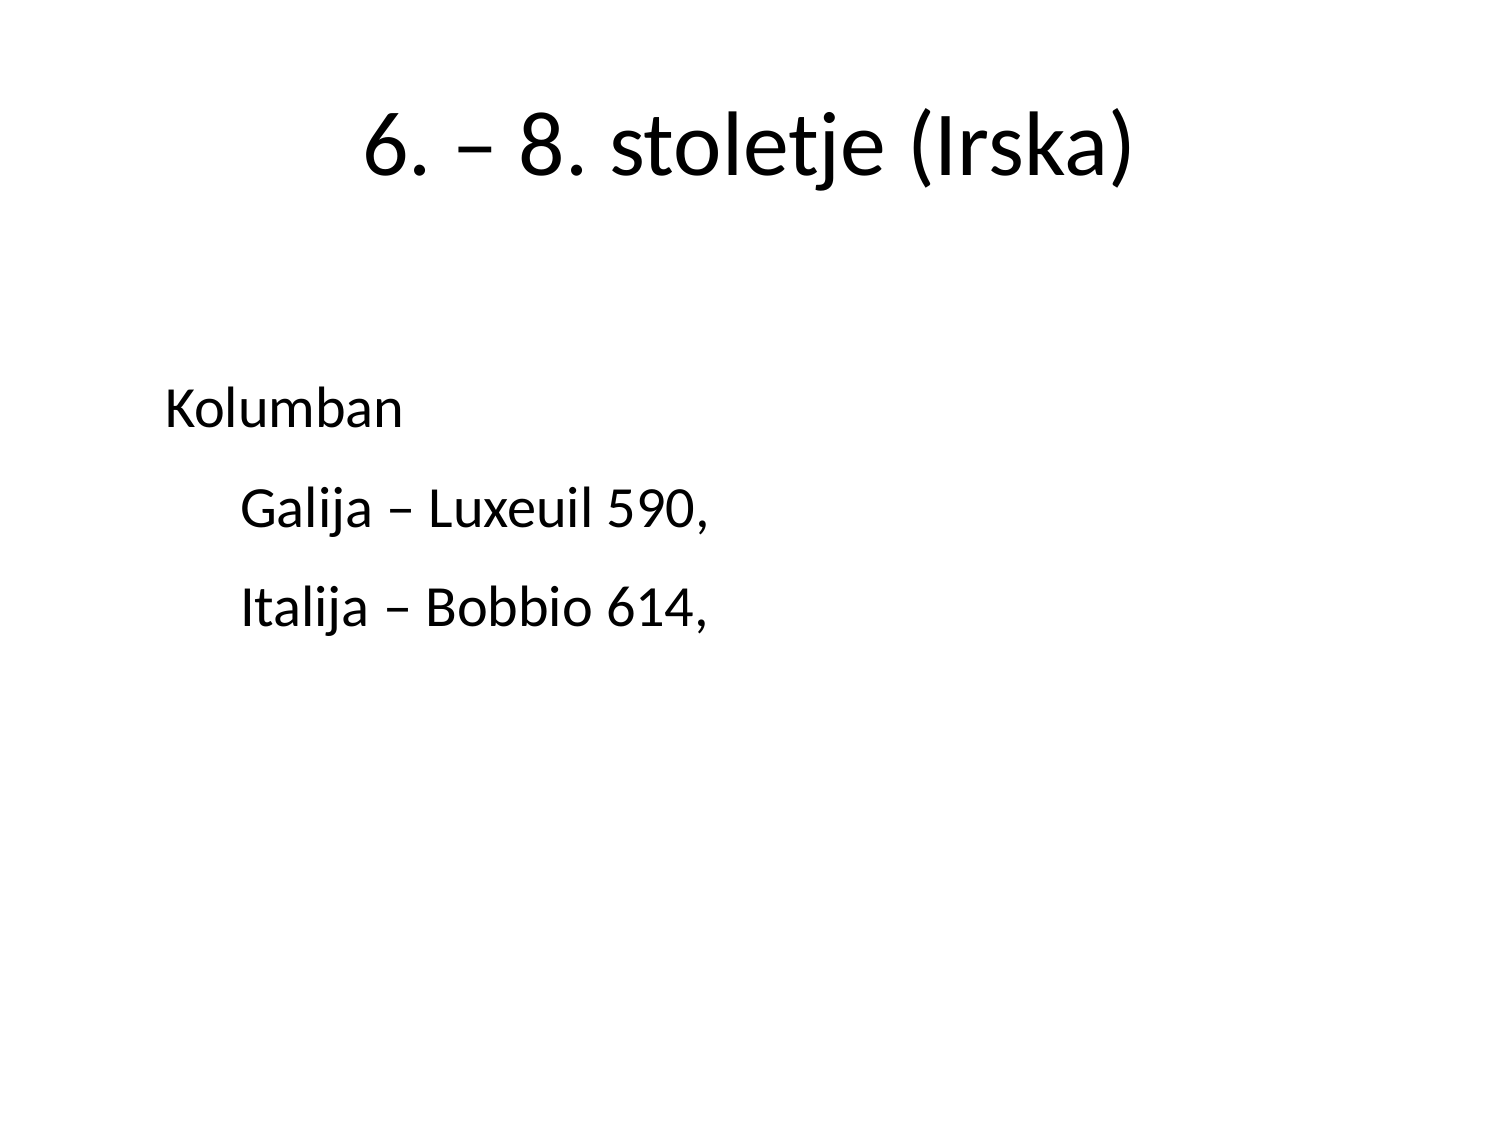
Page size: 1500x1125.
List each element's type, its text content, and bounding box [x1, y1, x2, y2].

title 6. – 8. stoletje (Irska) [75, 45, 1425, 233]
list Kolumban Galija – Luxeuil 590, Italija – Bobbio 614, [75, 262, 1425, 1005]
